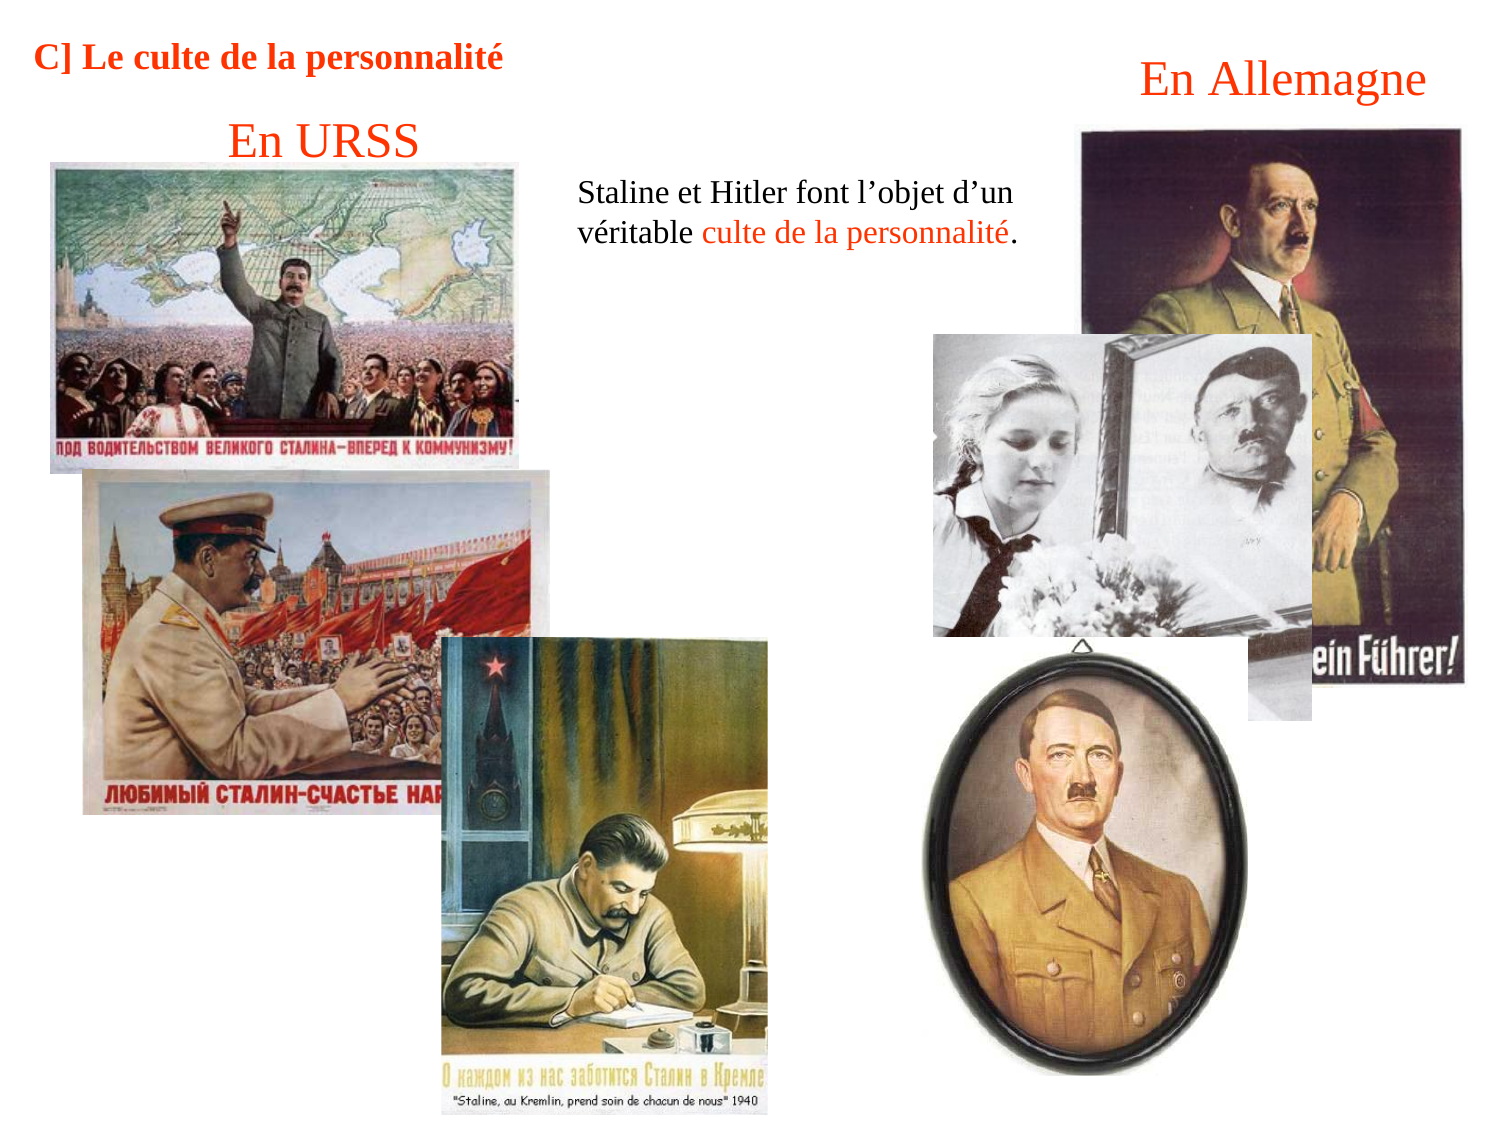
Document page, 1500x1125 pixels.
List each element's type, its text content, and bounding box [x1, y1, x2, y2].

picture [921, 124, 1468, 1076]
text_box Staline et Hitler font l’objet d’un véritable culte de la personnalité. [562, 162, 1036, 258]
text_box En URSS [213, 99, 436, 176]
text_box C] Le culte de la personnalité [0, 24, 538, 86]
text_box En Allemagne [1124, 37, 1443, 113]
picture [50, 162, 768, 1115]
